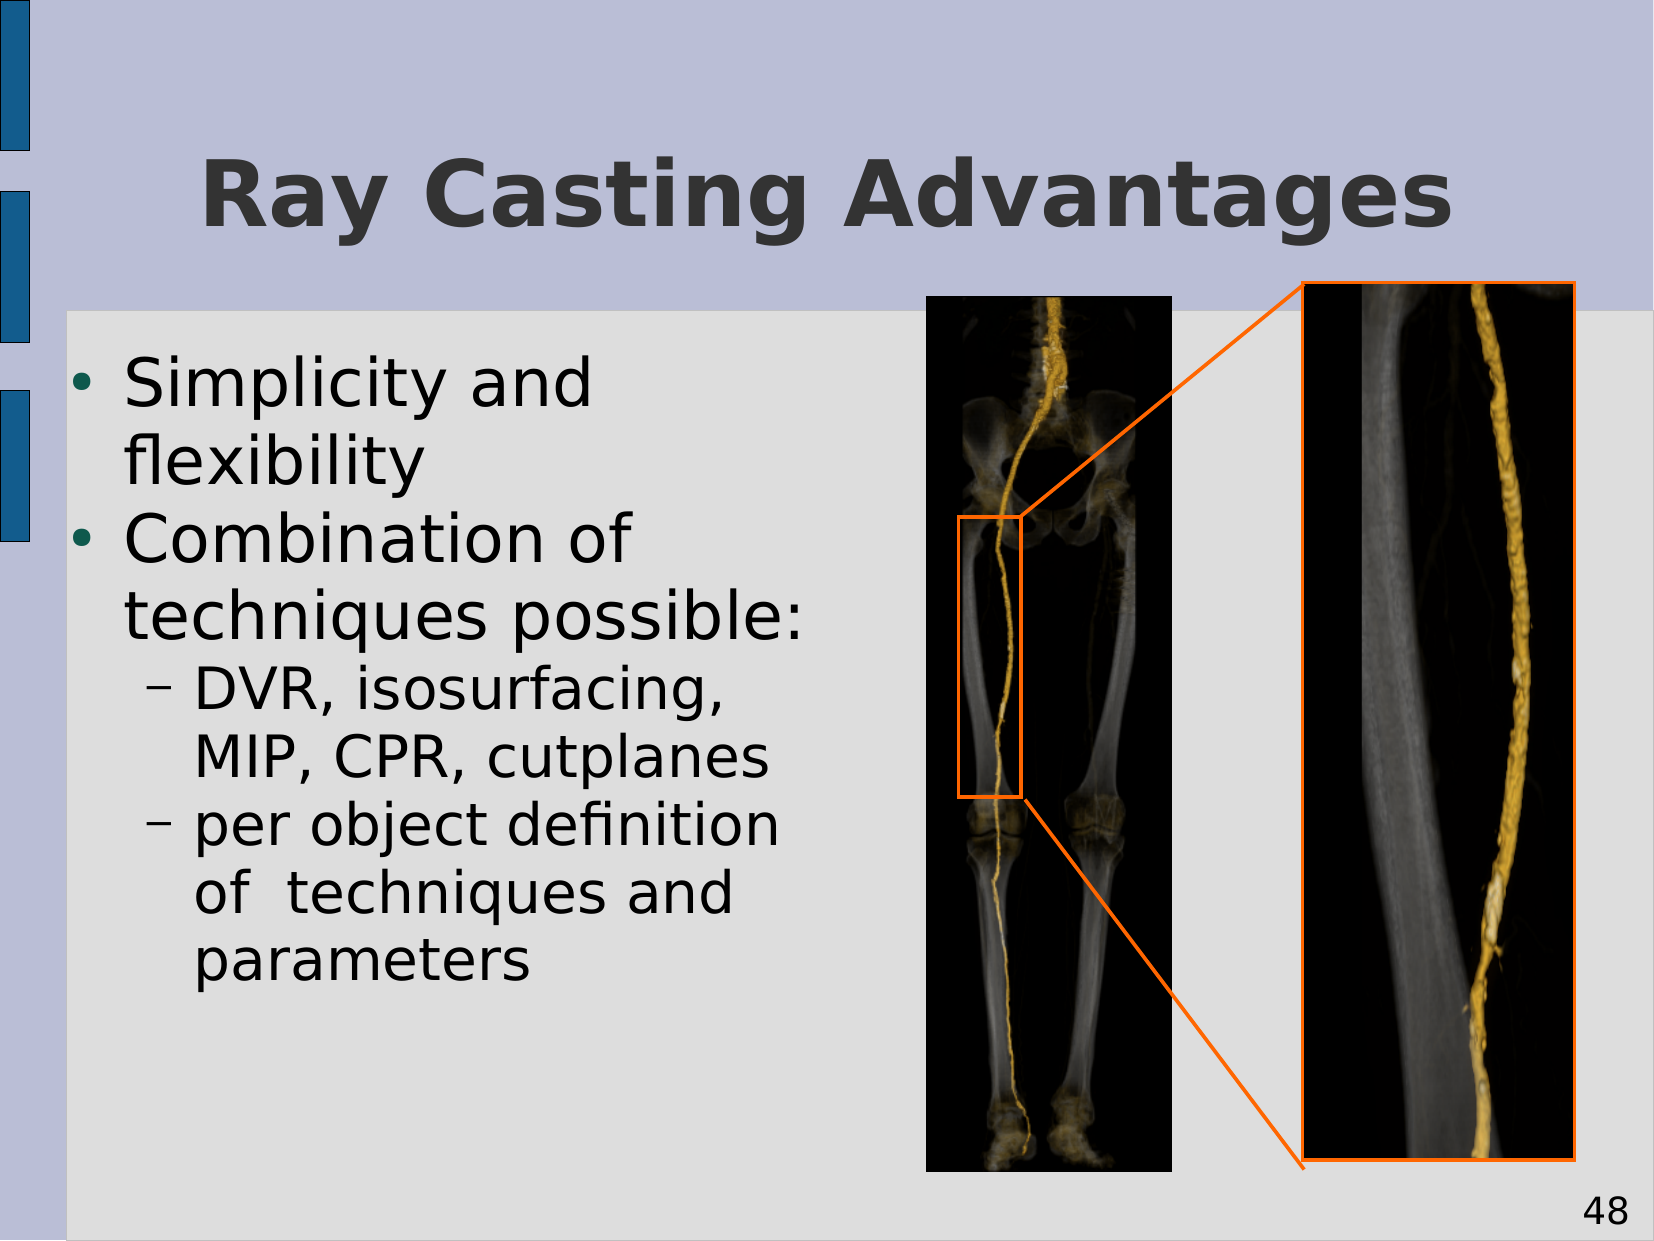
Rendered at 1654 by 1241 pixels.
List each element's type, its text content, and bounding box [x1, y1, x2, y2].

picture [1304, 284, 1573, 1159]
picture [926, 296, 1172, 1172]
list Simplicity and flexibility Combination of techniques possible: DVR, isosurfacing, MIP, CPR, cutplanes per object definition of techniques and parameters [52, 344, 846, 1191]
picture [960, 519, 1019, 795]
title Ray Casting Advantages [121, 91, 1534, 299]
